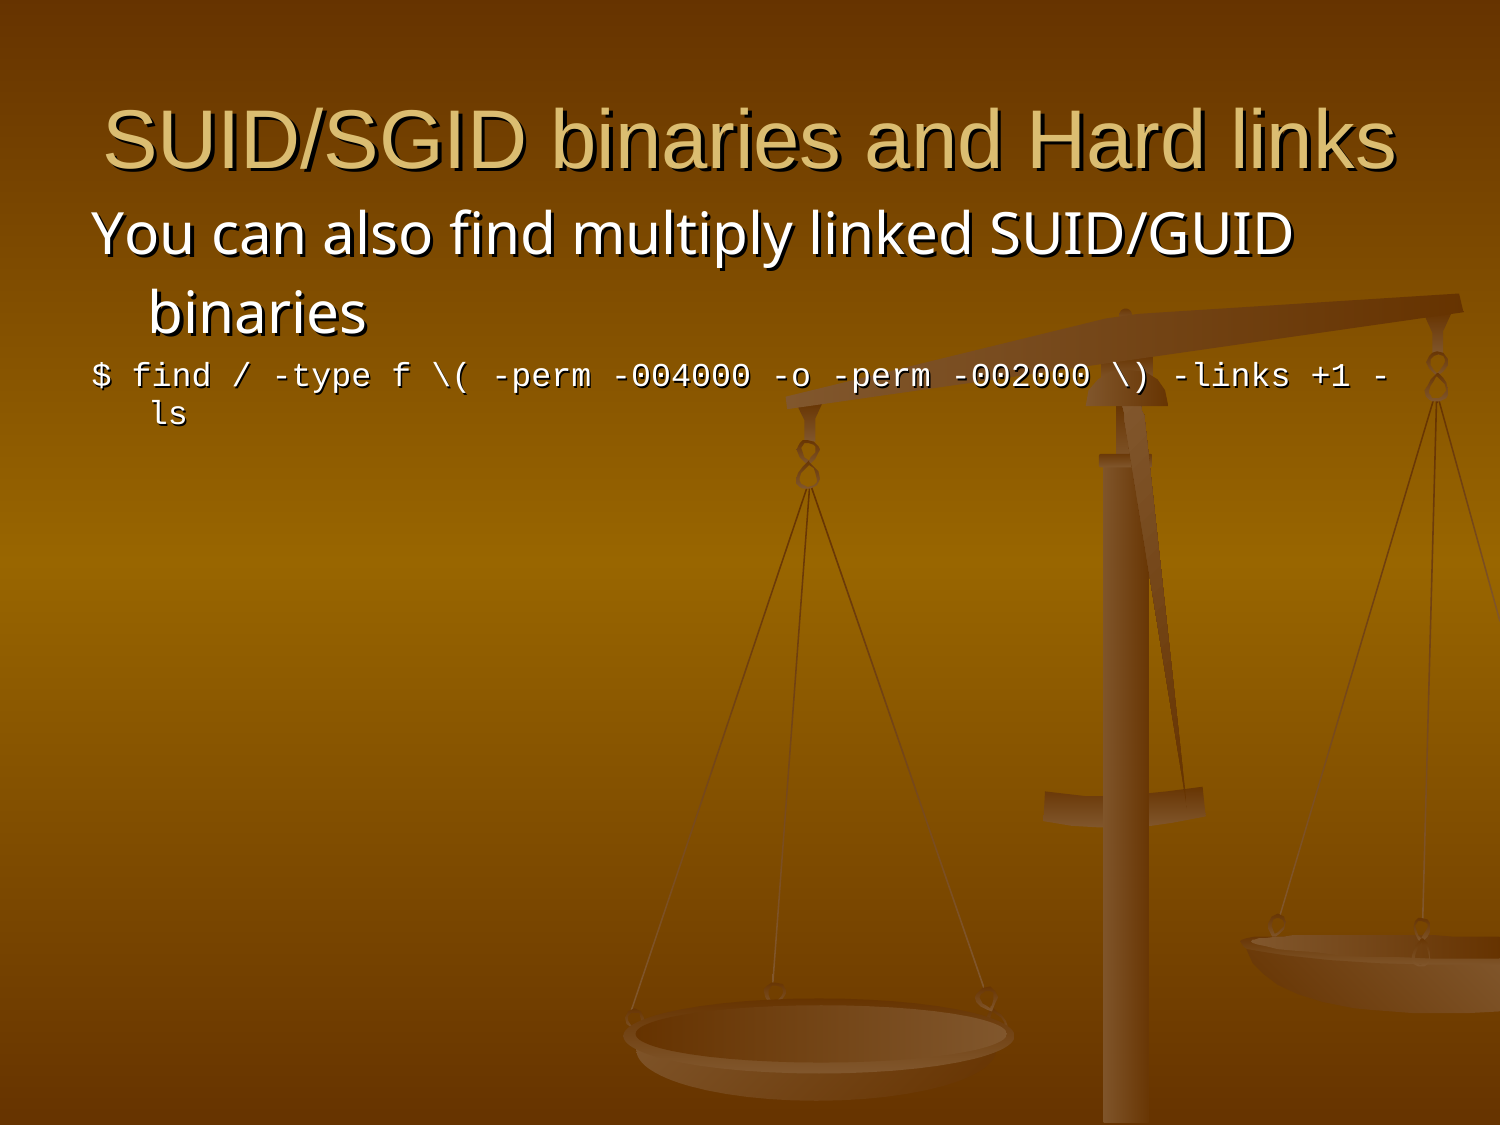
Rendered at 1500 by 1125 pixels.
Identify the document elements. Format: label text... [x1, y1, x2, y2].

title SUID/SGID binaries and Hard links [75, 45, 1426, 234]
list You can also find multiply linked SUID/GUID binaries $ find / -type f \( -perm -004000 -o -perm -002000 \) -links +1 -ls [76, 184, 1427, 1071]
